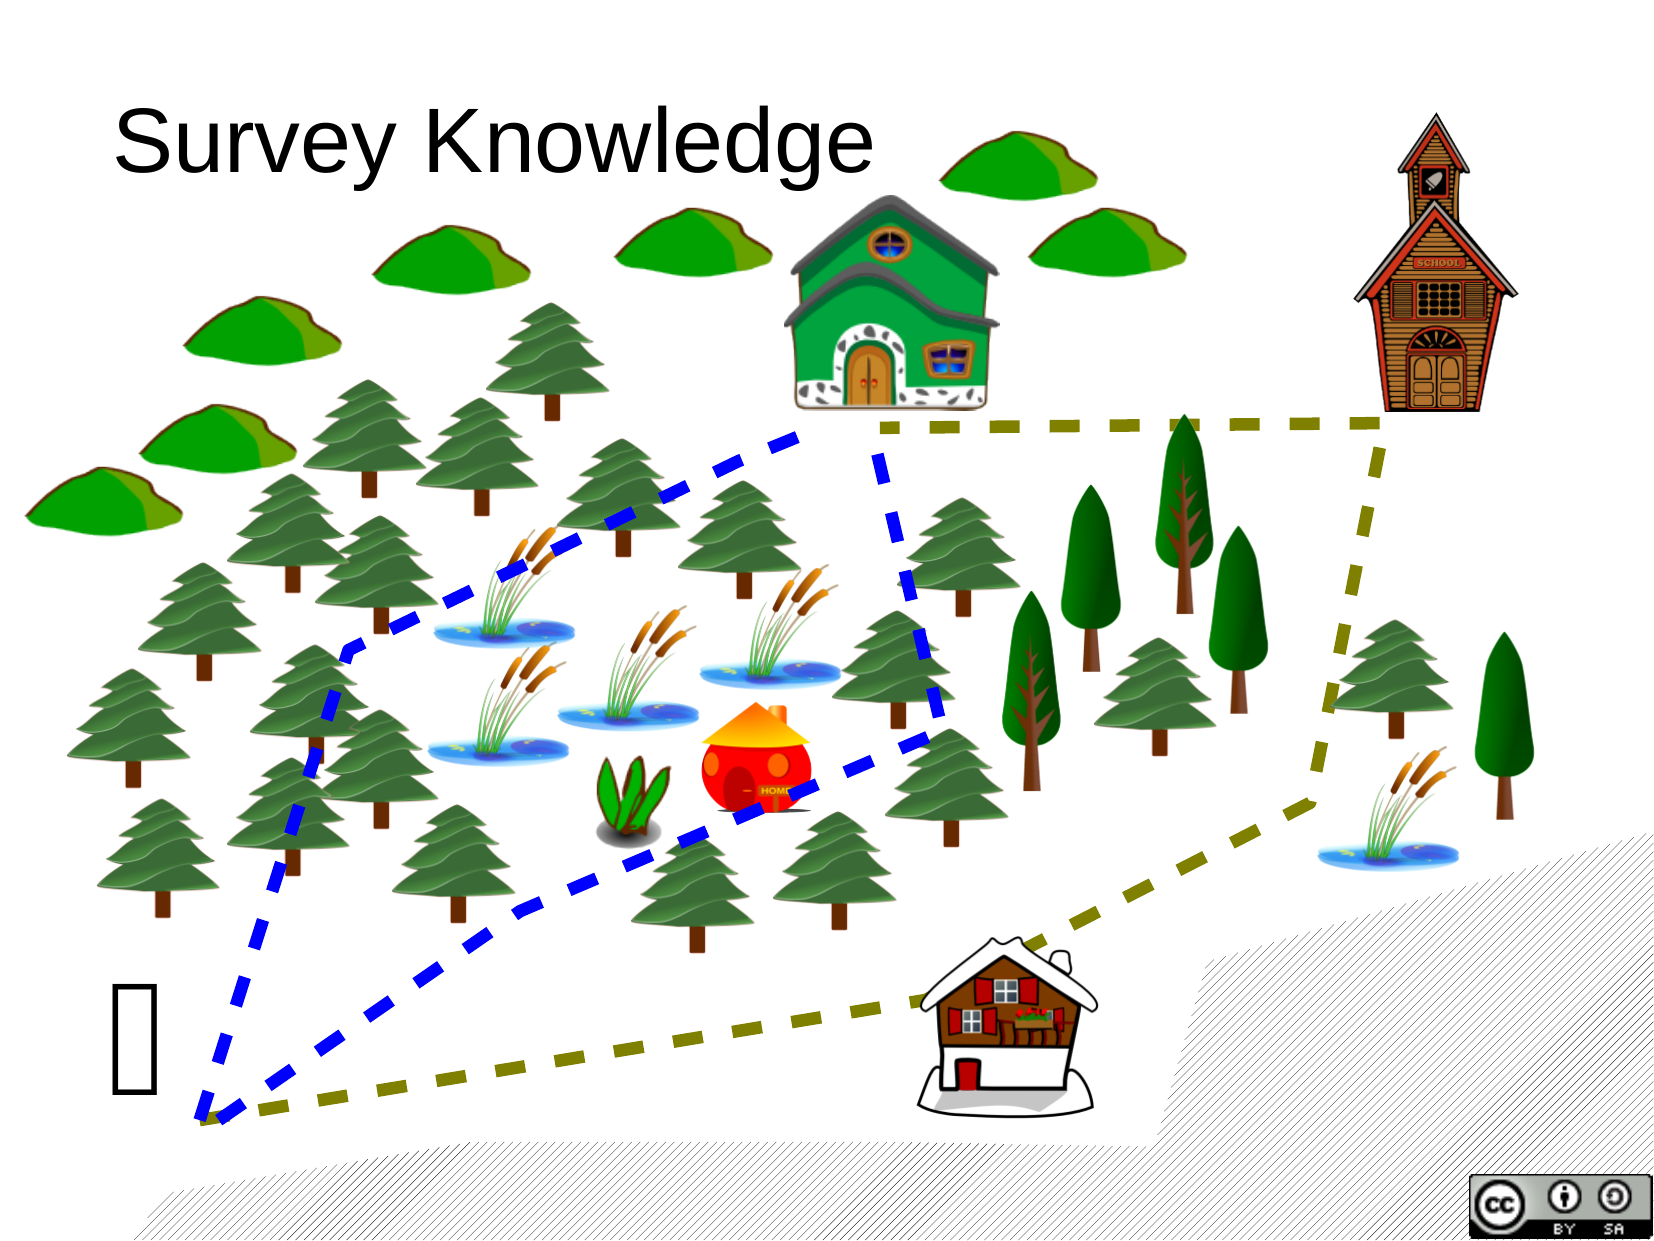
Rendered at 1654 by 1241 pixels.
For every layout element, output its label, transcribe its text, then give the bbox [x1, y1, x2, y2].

text_box [127, 831, 1654, 1241]
title Survey Knowledge [64, 37, 925, 245]
picture [1302, 600, 1551, 933]
picture [1469, 1174, 1653, 1239]
picture [1353, 112, 1519, 412]
picture [0, 64, 1285, 974]
picture [906, 925, 1102, 1121]
text_box  [93, 972, 290, 1155]
